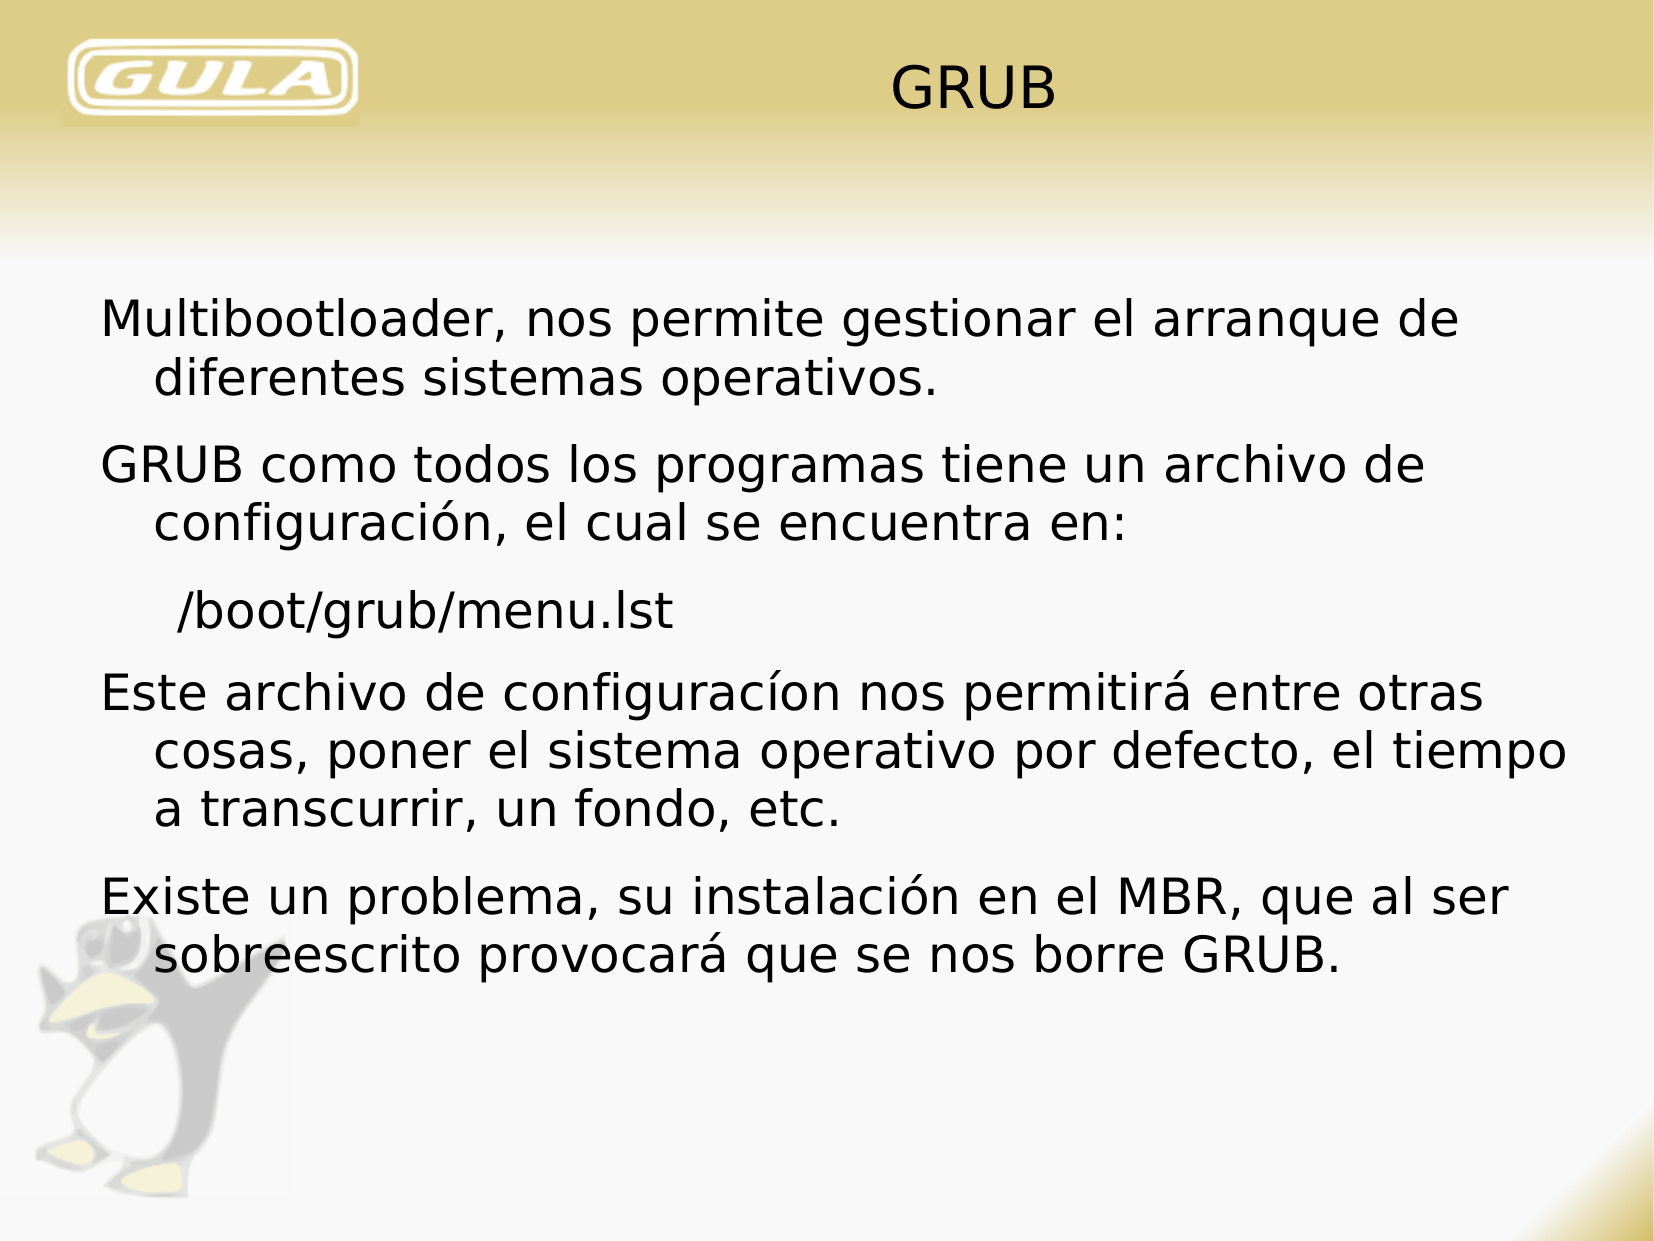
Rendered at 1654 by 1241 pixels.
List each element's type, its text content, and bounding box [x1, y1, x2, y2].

title GRUB [383, 22, 1565, 154]
list Multibootloader, nos permite gestionar el arranque de diferentes sistemas operativos. GRUB como todos los programas tiene un archivo de configuración, el cual se encuentra en: /boot/grub/menu.lst Este archivo de configuracíon nos permitirá entre otras cosas, poner el sistema operativo por defecto, el tiempo a transcurrir, un fondo, etc. Existe un problema, su instalación en el MBR, que al ser sobreescrito provocará que se nos borre GRUB. [82, 290, 1571, 1094]
picture [0, 0, 1654, 1241]
